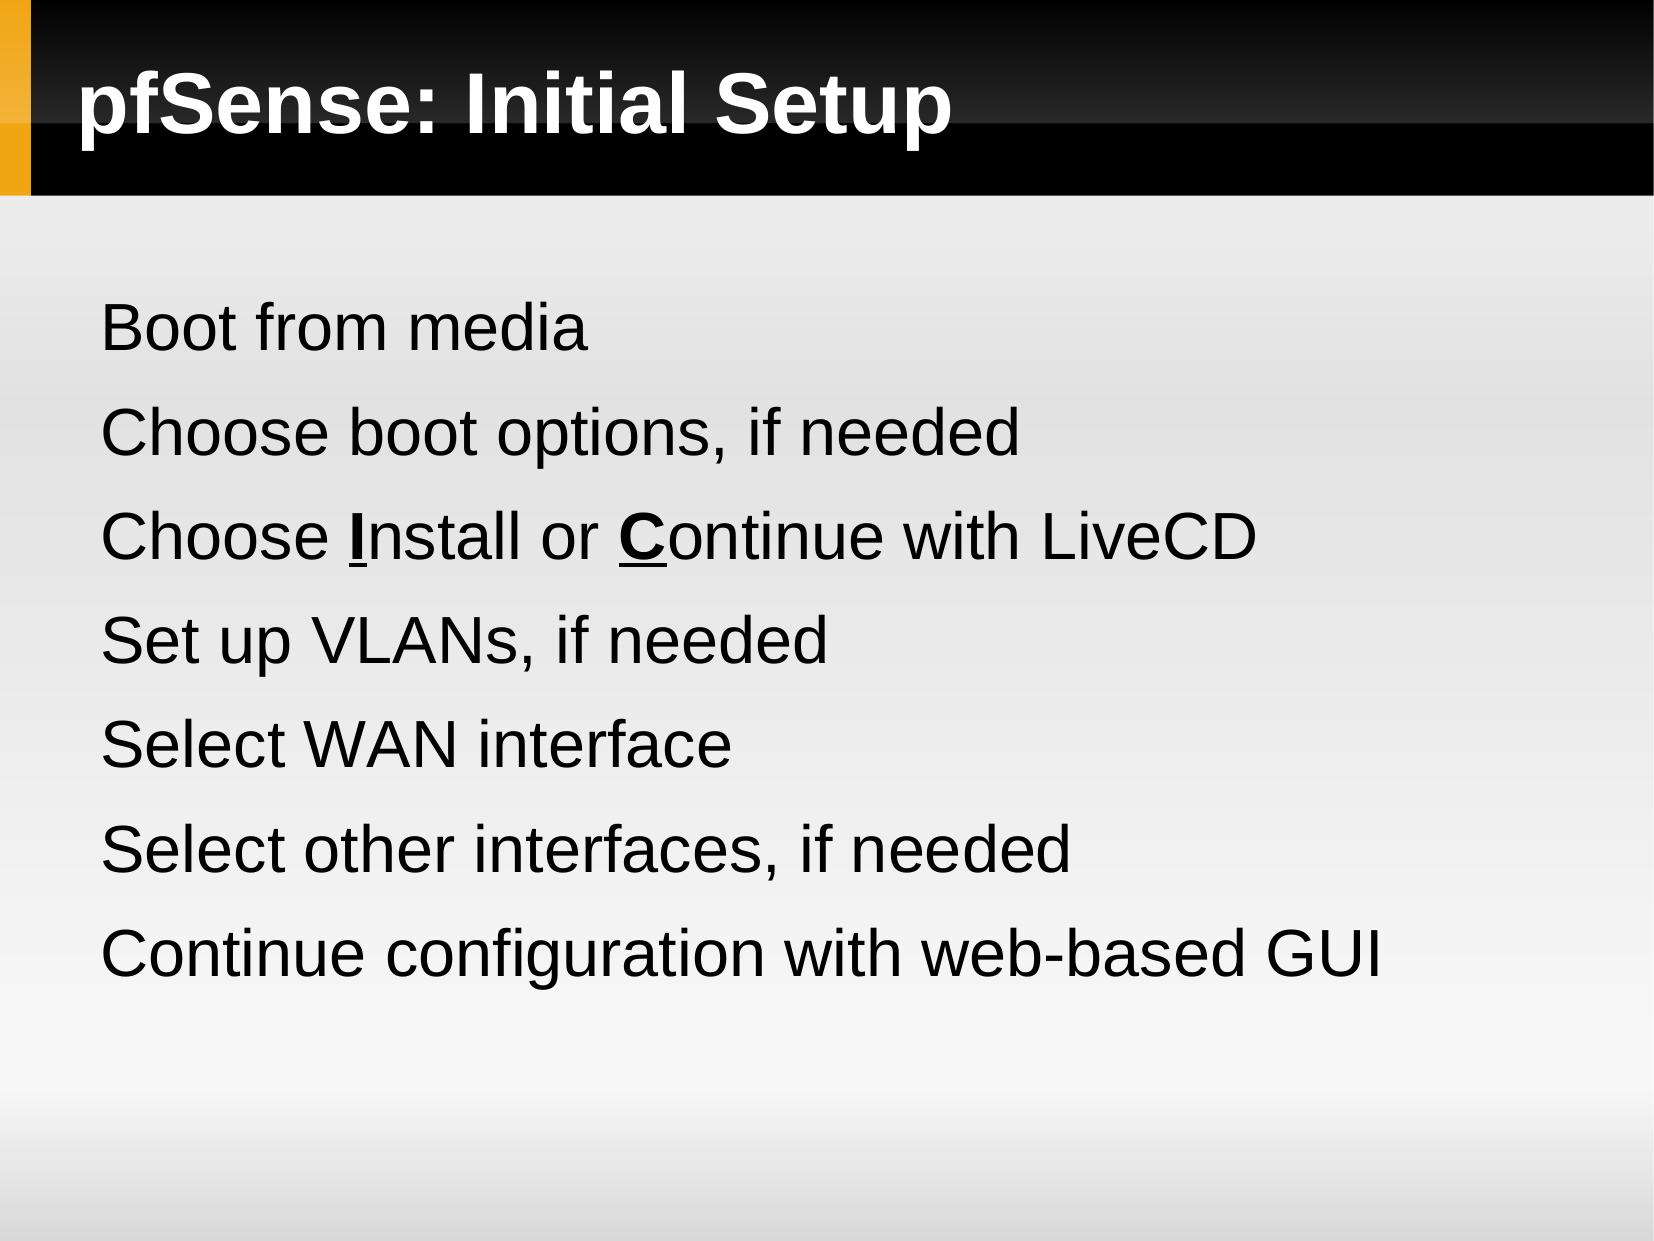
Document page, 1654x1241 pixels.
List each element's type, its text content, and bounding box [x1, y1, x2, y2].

list Boot from media Choose boot options, if needed Choose Install or Continue with LiveCD Set up VLANs, if needed Select WAN interface Select other interfaces, if needed Continue configuration with web-based GUI [82, 290, 1571, 1109]
picture [0, 0, 1654, 1241]
title pfSense: Initial Setup [76, 0, 1565, 208]
